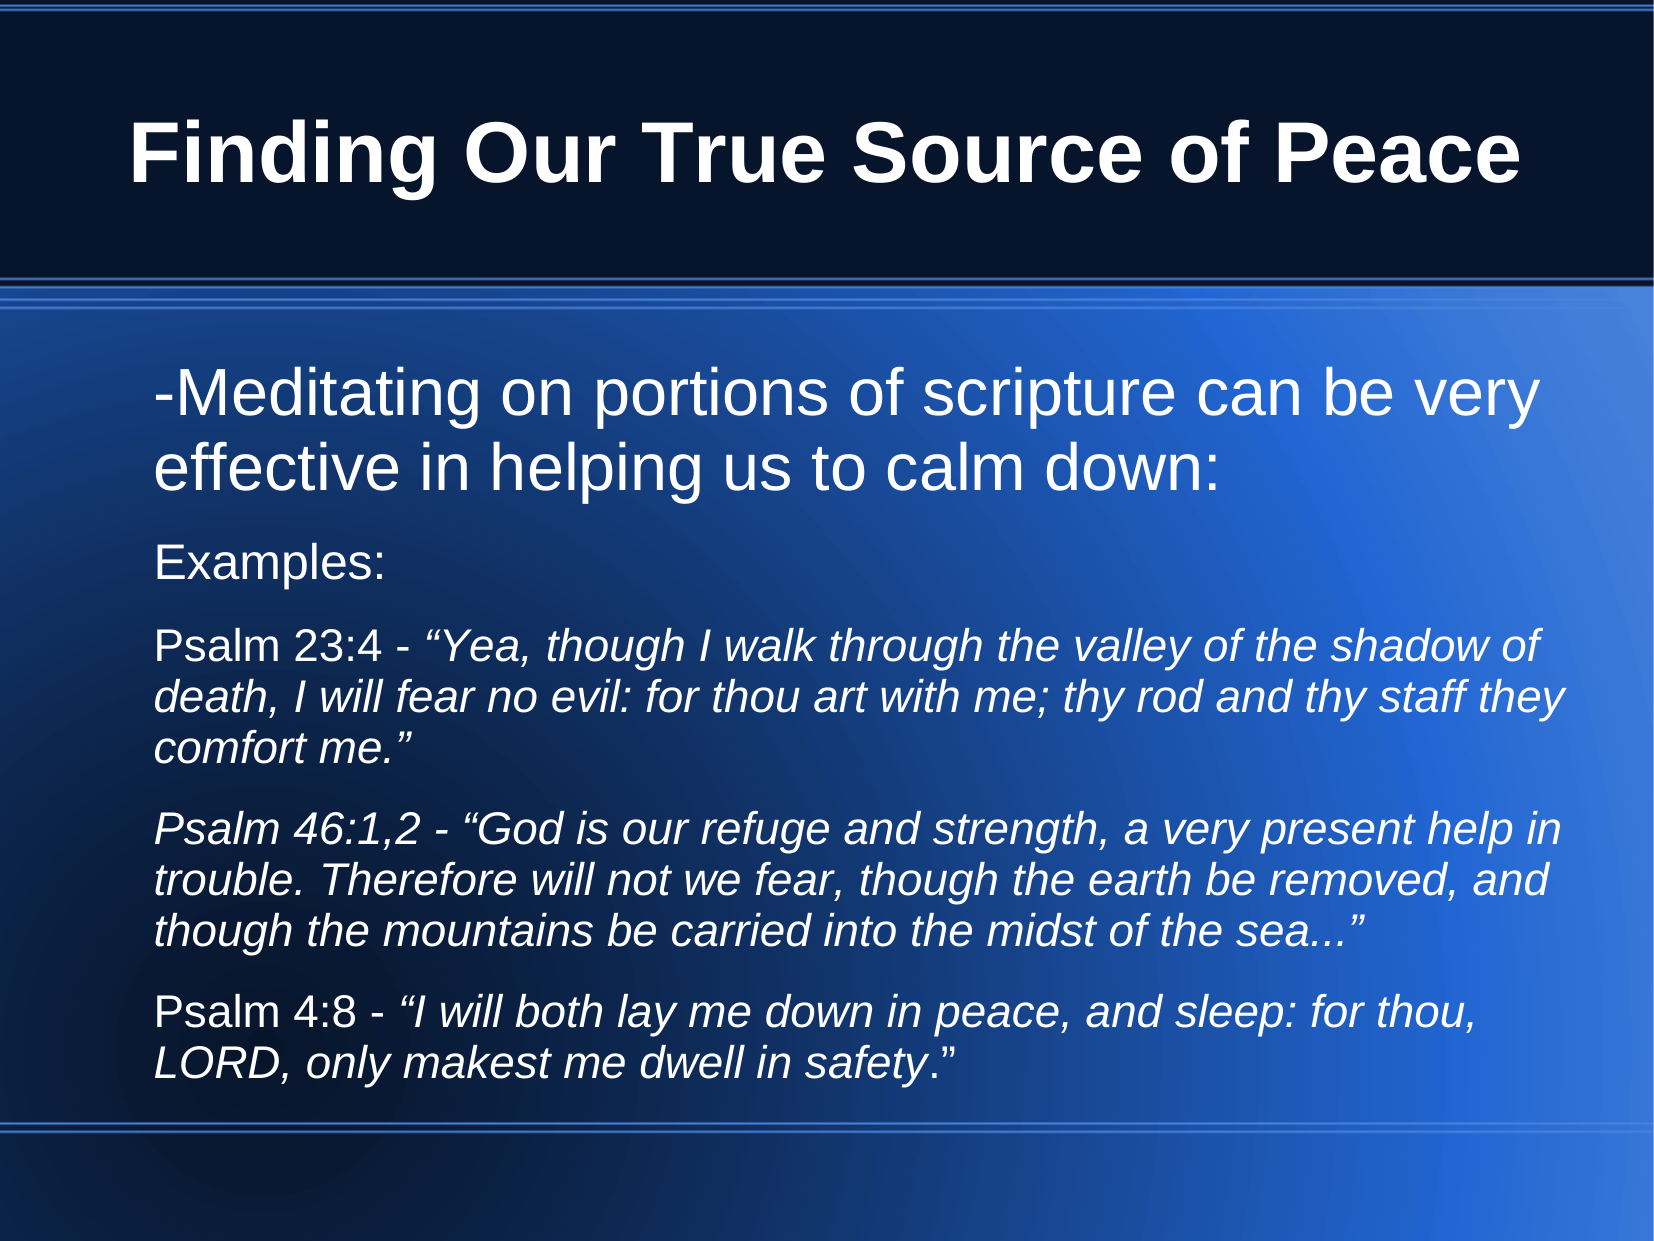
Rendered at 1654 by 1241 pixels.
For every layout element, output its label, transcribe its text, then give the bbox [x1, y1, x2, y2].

picture [0, 0, 1654, 1241]
list -Meditating on portions of scripture can be very effective in helping us to calm down: Examples: Psalm 23:4 - “Yea, though I walk through the valley of the shadow of death, I will fear no evil: for thou art with me; thy rod and thy staff they comfort me.” Psalm 46:1,2 - “God is our refuge and strength, a very present help in trouble. Therefore will not we fear, though the earth be removed, and though the mountains be carried into the midst of the sea...” Psalm 4:8 - “I will both lay me down in peace, and sleep: for thou, LORD, only makest me dwell in safety.” [82, 355, 1571, 1190]
title Finding Our True Source of Peace [82, 49, 1571, 257]
